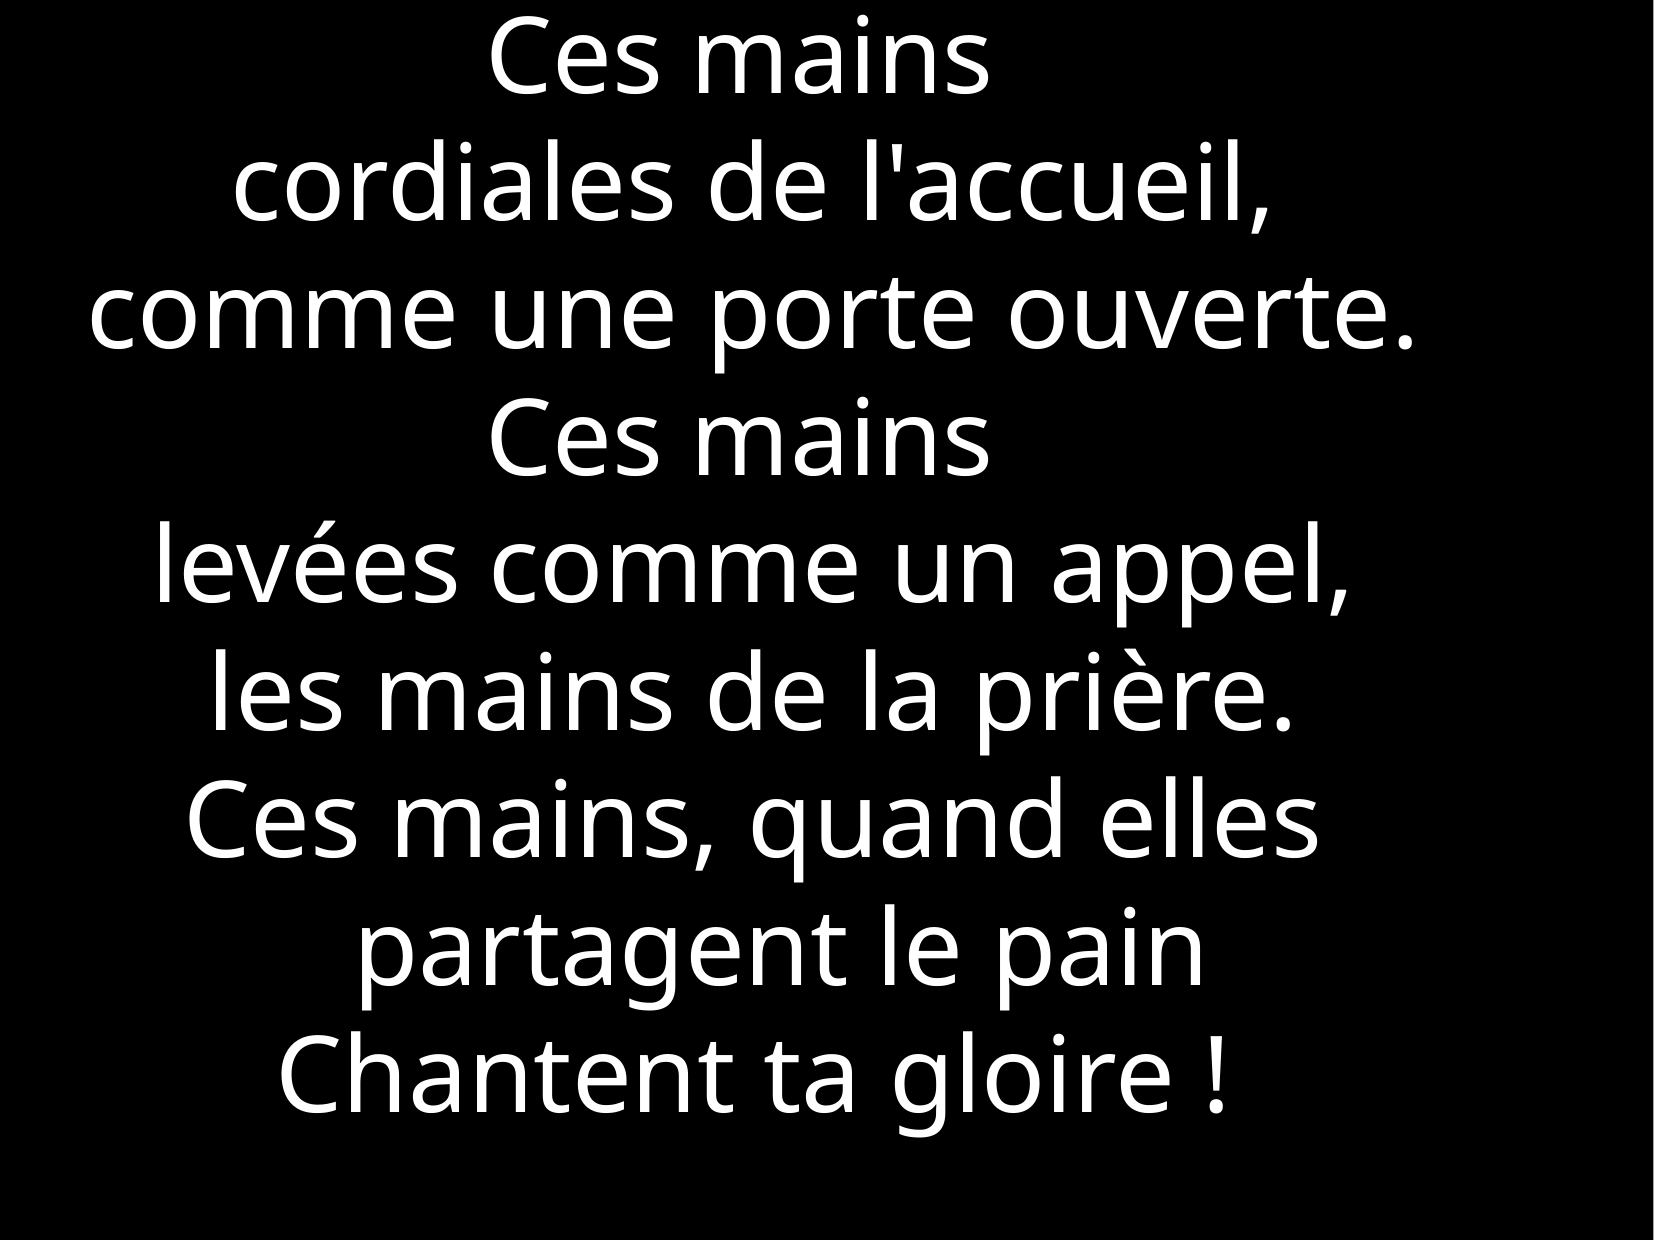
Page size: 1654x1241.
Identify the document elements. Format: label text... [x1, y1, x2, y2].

list Ces mains cordiales de l'accueil, comme une porte ouverte. Ces mains levées comme un appel, les mains de la prière. Ces mains, quand elles partagent le pain Chantent ta gloire ! [3, 0, 1504, 722]
